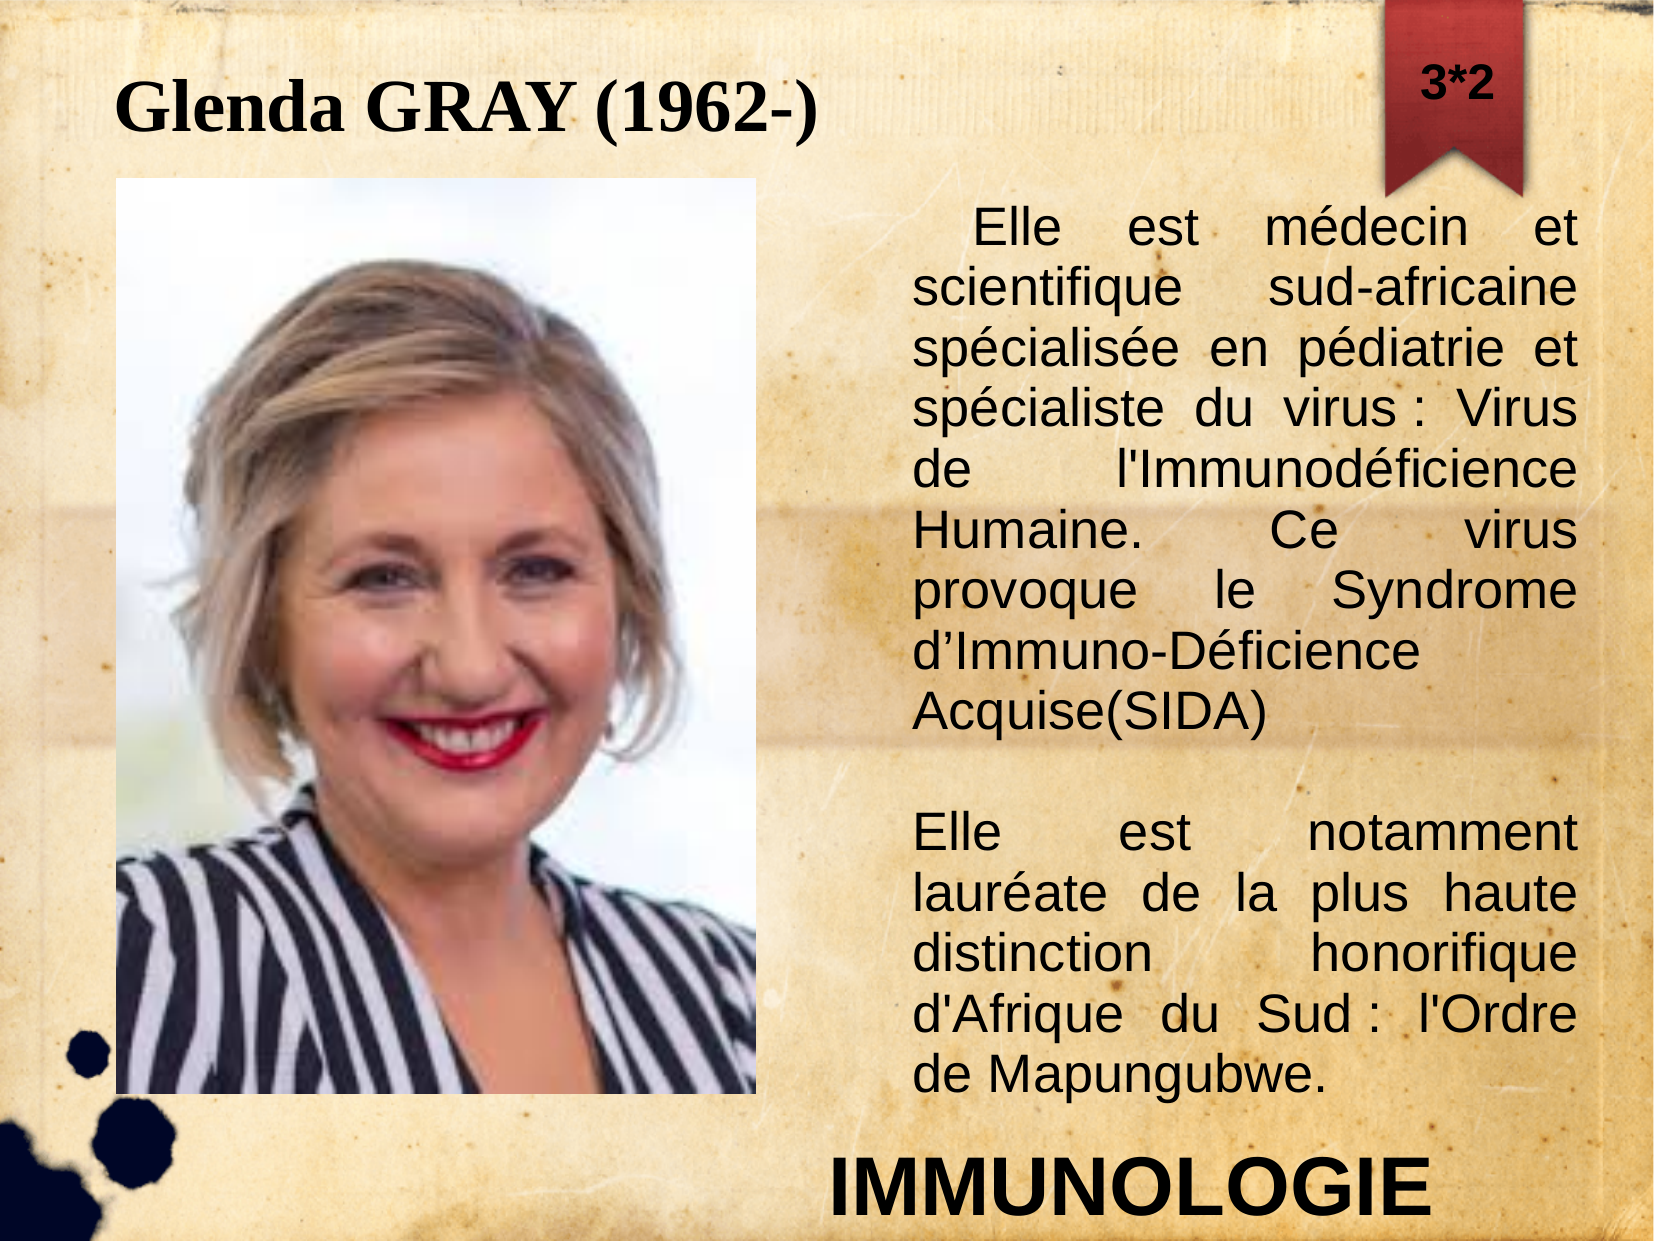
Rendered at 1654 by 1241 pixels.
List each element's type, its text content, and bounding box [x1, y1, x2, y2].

text_box Elle est médecin et scientifique sud-africaine spécialisée en pédiatrie et spécialiste du virus : Virus de l'Immunodéficience Humaine. Ce virus provoque le Syndrome d’Immuno-Déficience Acquise(SIDA) Elle est notamment lauréate de la plus haute distinction honorifique d'Afrique du Sud : l'Ordre de Mapungubwe. [897, 188, 1595, 1112]
text_box IMMUNOLOGIE [720, 1132, 1654, 1241]
picture [0, 0, 1654, 1241]
title Glenda GRAY (1962-) [0, 23, 981, 189]
text_box 3*2 [1405, 47, 1524, 174]
